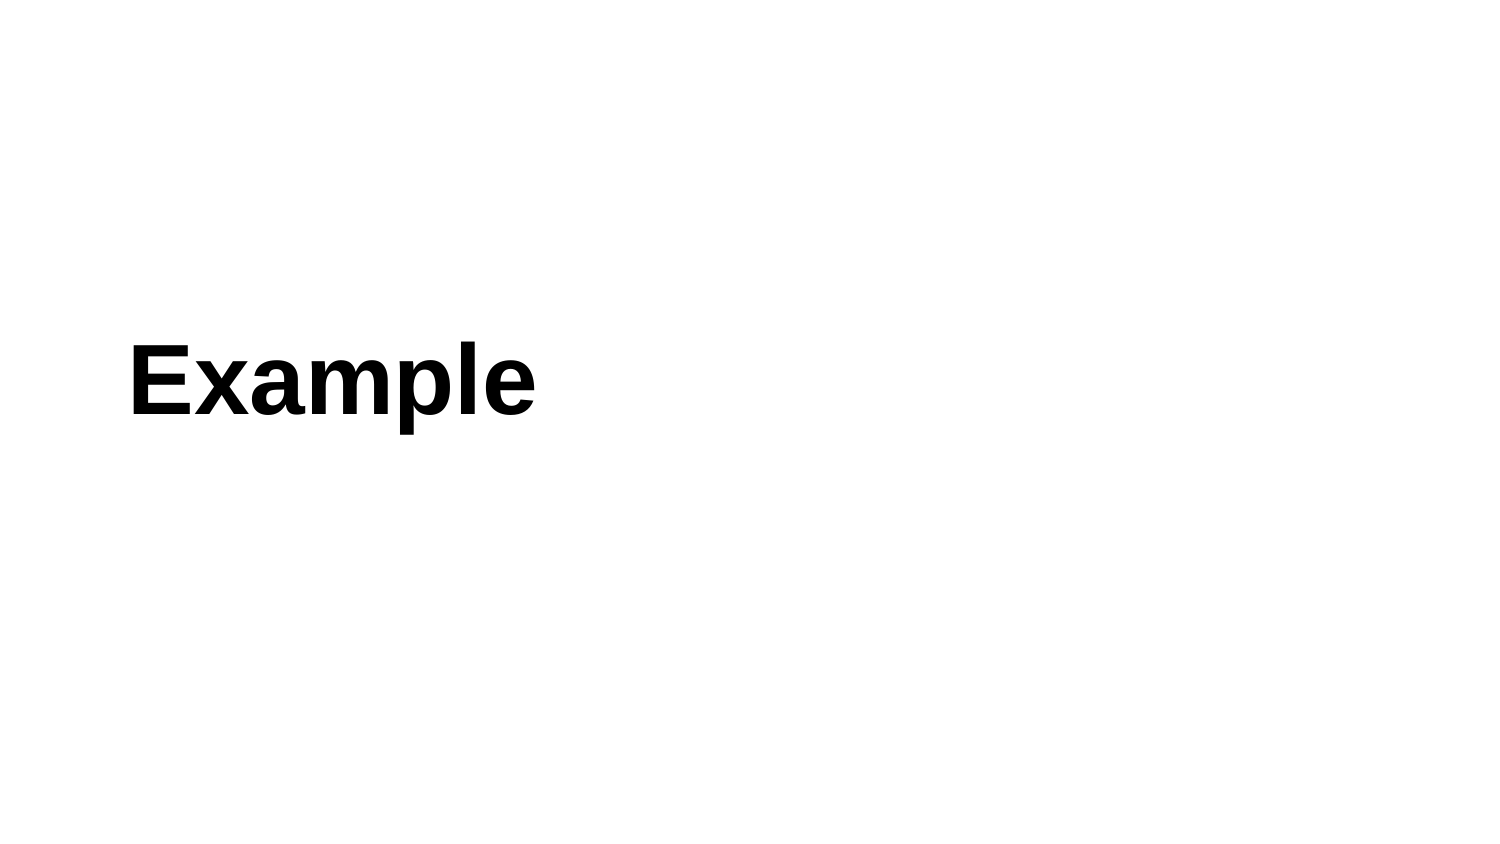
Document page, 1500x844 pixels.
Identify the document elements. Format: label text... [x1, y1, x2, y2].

title Example [112, 259, 1388, 450]
